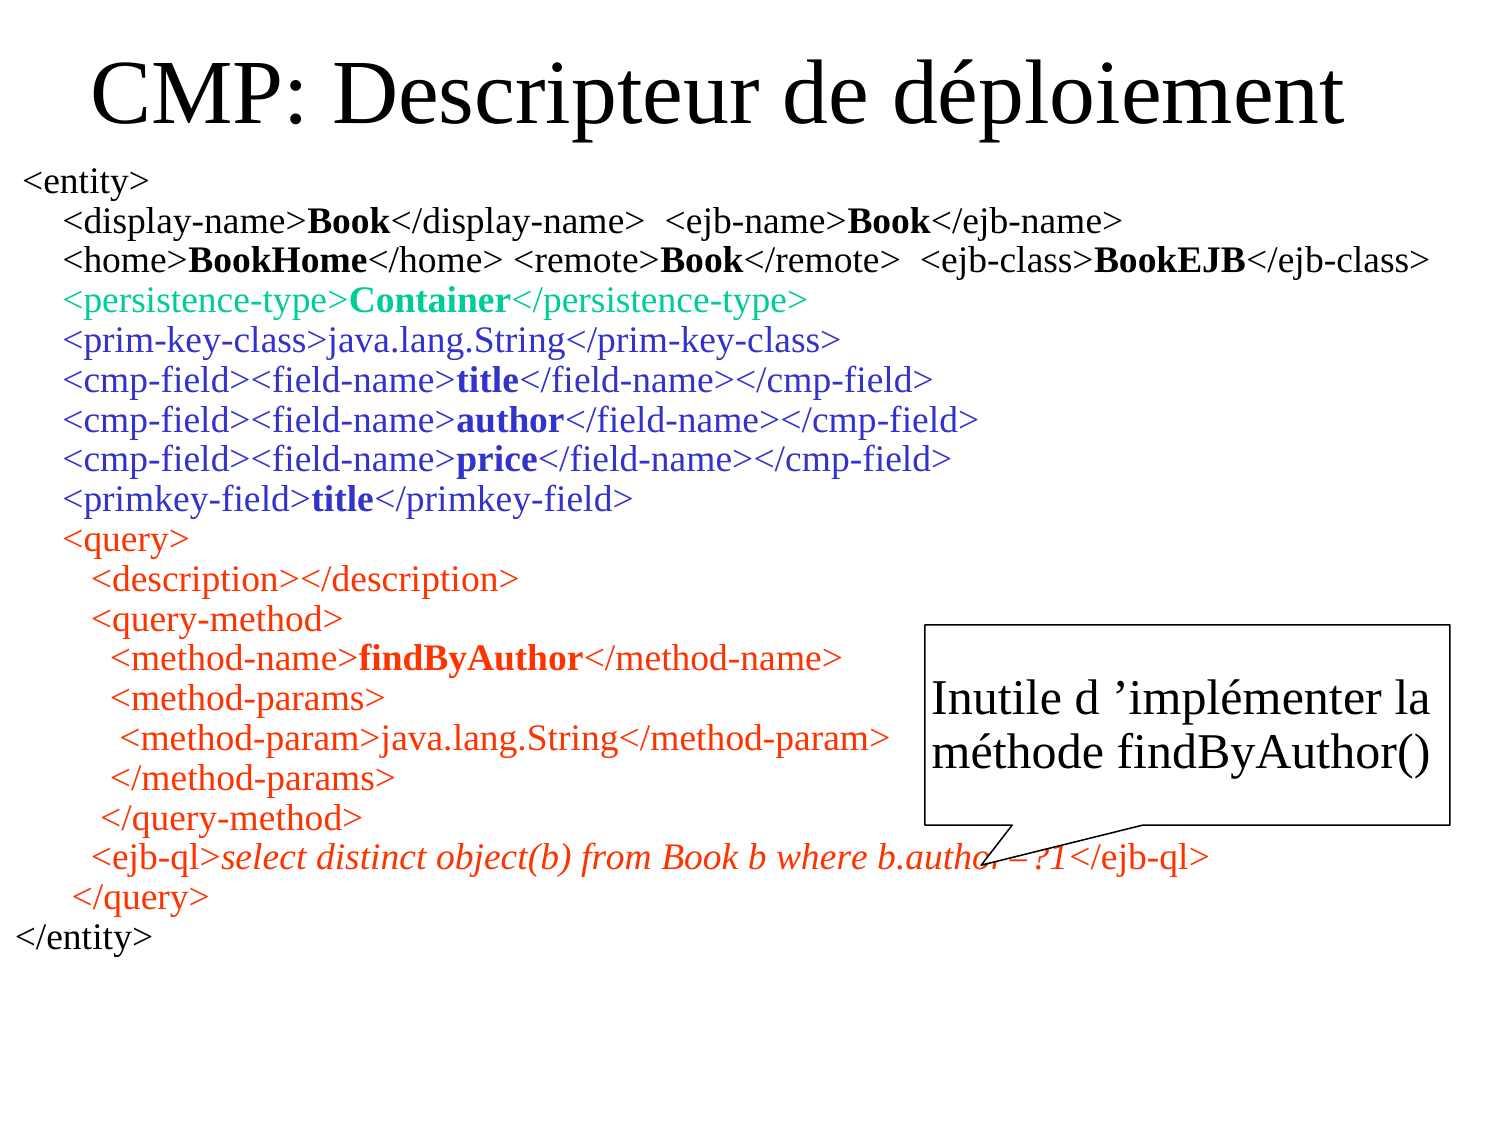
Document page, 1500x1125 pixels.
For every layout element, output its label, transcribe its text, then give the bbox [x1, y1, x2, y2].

list <entity> <display-name>Book</display-name> <ejb-name>Book</ejb-name> <home>BookHome</home> <remote>Book</remote> <ejb-class>BookEJB</ejb-class> <persistence-type>Container</persistence-type> <prim-key-class>java.lang.String</prim-key-class> <cmp-field><field-name>title</field-name></cmp-field> <cmp-field><field-name>author</field-name></cmp-field> <cmp-field><field-name>price</field-name></cmp-field> <primkey-field>title</primkey-field> <query> <description></description> <query-method> <method-name>findByAuthor</method-name> <method-params> <method-param>java.lang.String</method-param> </method-params> </query-method> <ejb-ql>select distinct object(b) from Book b where b.author=?1</ejb-ql> </query> </entity> [0, 159, 1450, 1125]
text_box Inutile d ’implémenter la méthode findByAuthor() [924, 624, 1450, 826]
title CMP: Descripteur de déploiement [50, 0, 1388, 159]
text_box [981, 826, 1140, 866]
